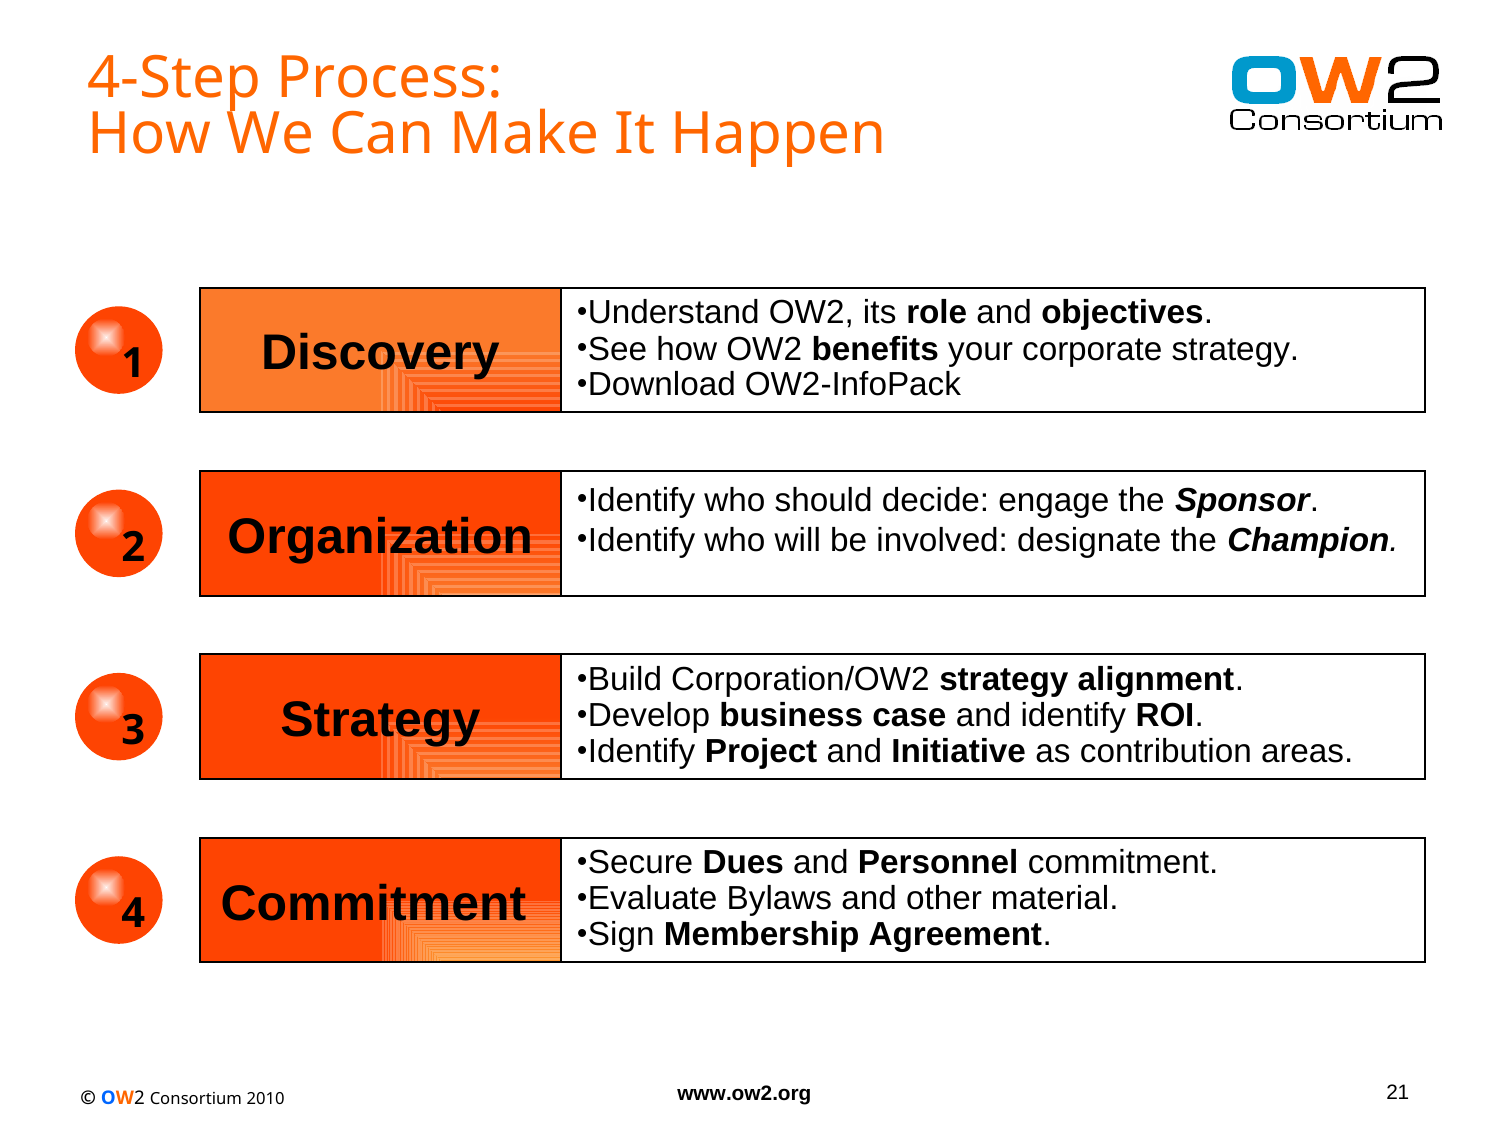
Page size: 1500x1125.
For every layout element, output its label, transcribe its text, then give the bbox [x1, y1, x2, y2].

text_box [75, 672, 157, 759]
text_box Organization [200, 471, 561, 596]
text_box Build Corporation/OW2 strategy alignment. Develop business case and identify ROI. Identify Project and Initiative as contribution areas. [561, 654, 1425, 779]
text_box Secure Dues and Personnel commitment. Evaluate Bylaws and other material. Sign Membership Agreement. [561, 837, 1425, 963]
picture [1224, 47, 1450, 134]
text_box Commitment [200, 837, 561, 963]
text_box [75, 856, 157, 942]
text_box 4 [106, 878, 161, 944]
text_box [75, 306, 157, 392]
title 4-Step Process: How We Can Make It Happen [87, 45, 1063, 213]
text_box Understand OW2, its role and objectives. See how OW2 benefits your corporate strategy. Download OW2-InfoPack [561, 287, 1425, 413]
text_box Strategy [200, 654, 561, 779]
text_box 2 [106, 512, 161, 578]
text_box Identify who should decide: engage the Sponsor. Identify who will be involved: designate the Champion. [561, 471, 1425, 596]
text_box 3 [106, 695, 161, 761]
text_box [75, 489, 157, 576]
text_box 1 [106, 328, 161, 394]
text_box Discovery [200, 287, 561, 413]
